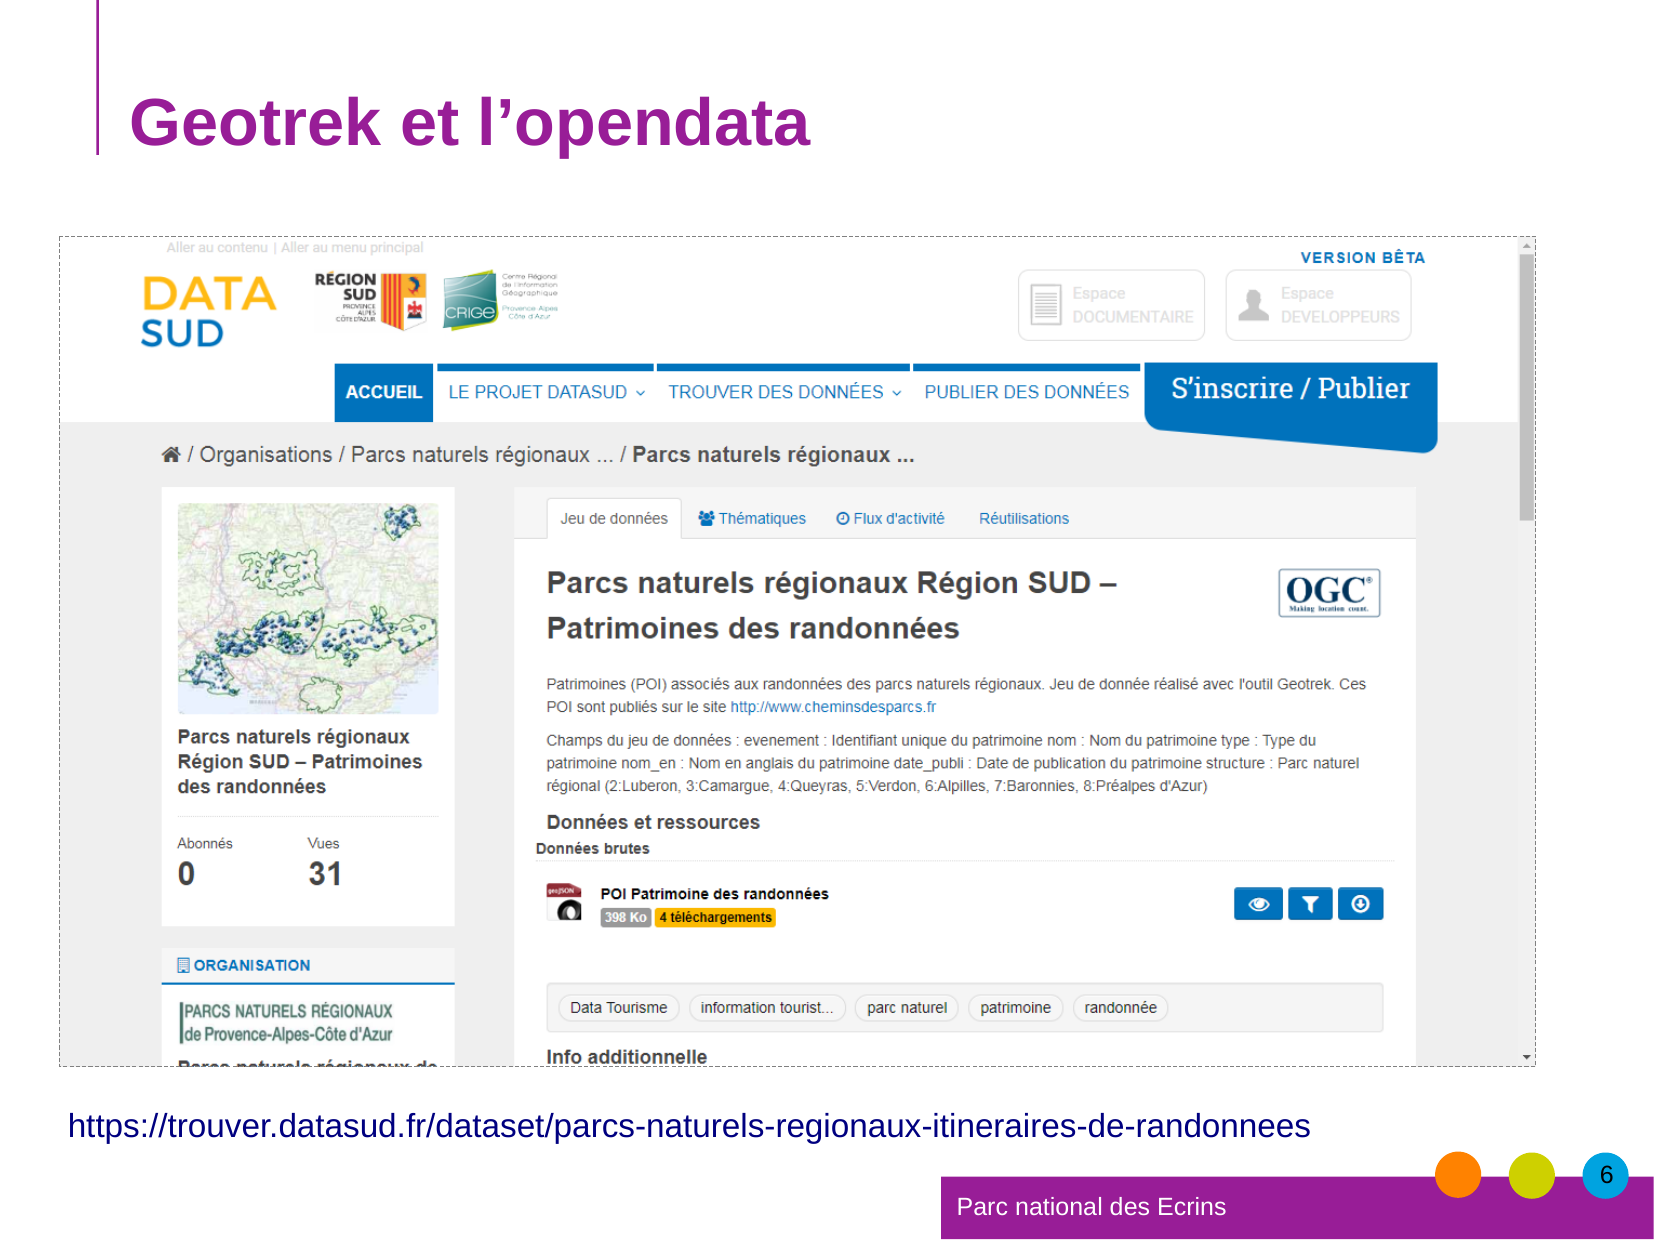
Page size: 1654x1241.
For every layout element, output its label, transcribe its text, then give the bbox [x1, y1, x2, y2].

title Geotrek et l’opendata [129, 11, 1619, 160]
text_box https://trouver.datasud.fr/dataset/parcs-naturels-regionaux-itineraires-de-randonnees [53, 1099, 1329, 1152]
picture [59, 236, 1536, 1067]
